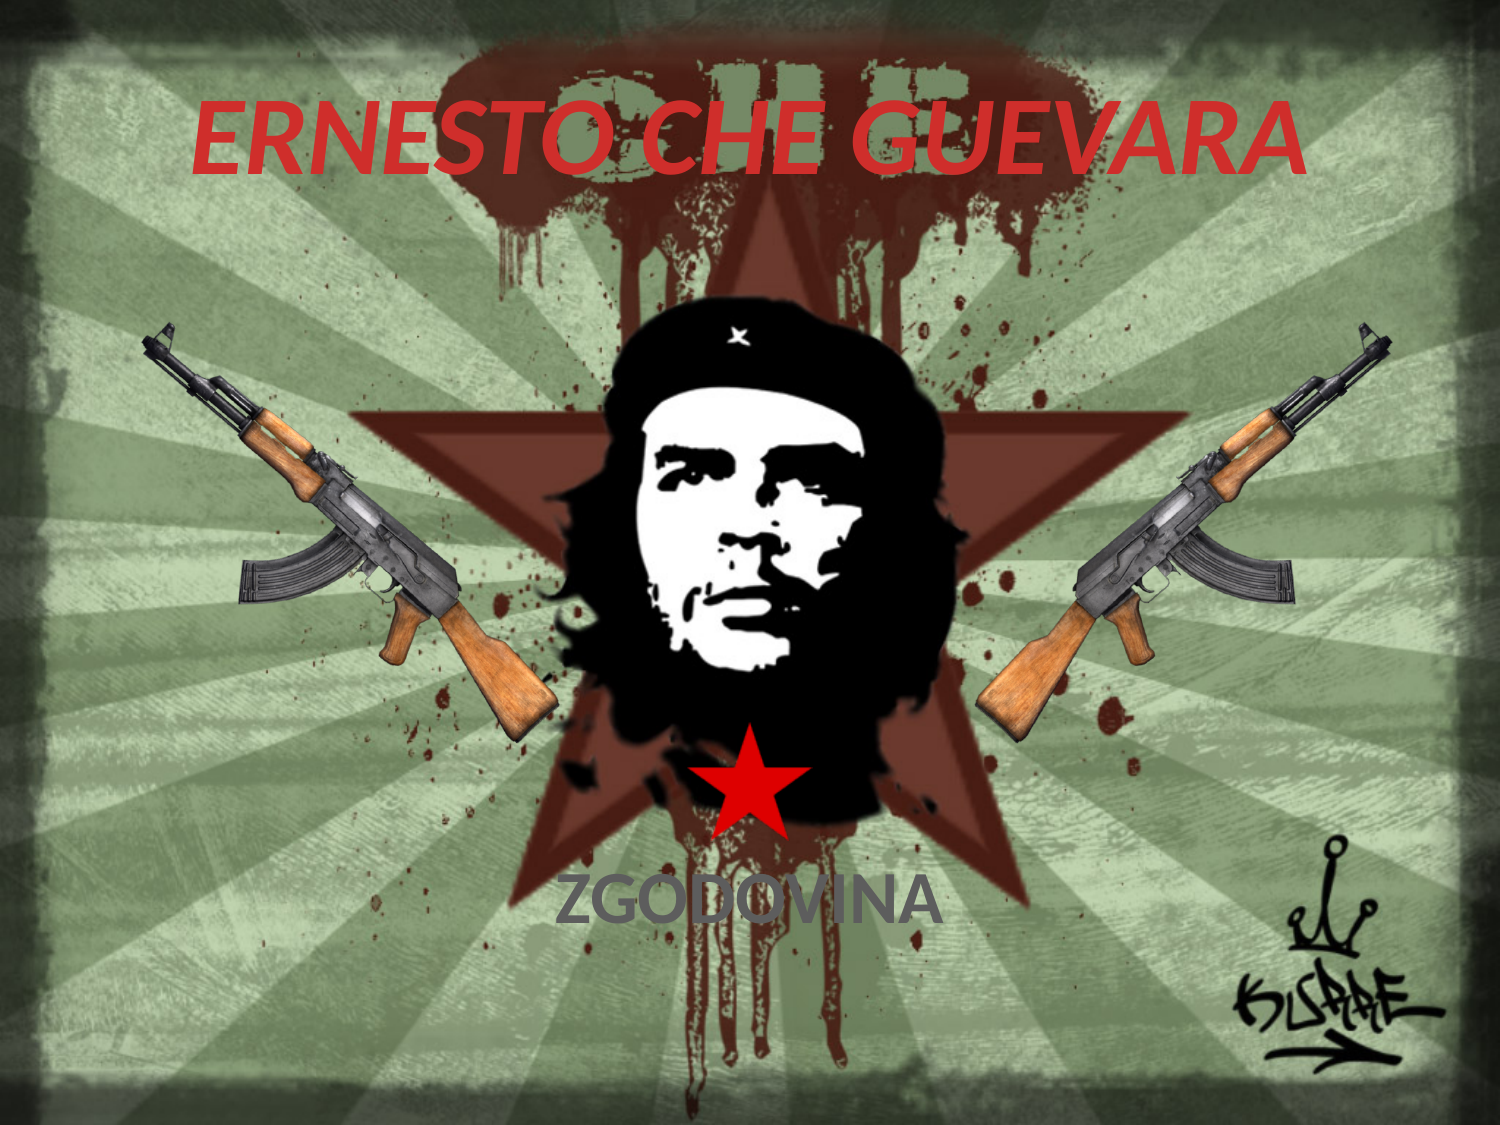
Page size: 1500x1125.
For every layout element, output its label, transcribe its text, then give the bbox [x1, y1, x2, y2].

picture [0, 0, 1500, 1125]
text_box ERNESTO CHE GUEVARA [174, 54, 1326, 205]
text_box ZGODOVINA [540, 840, 960, 946]
